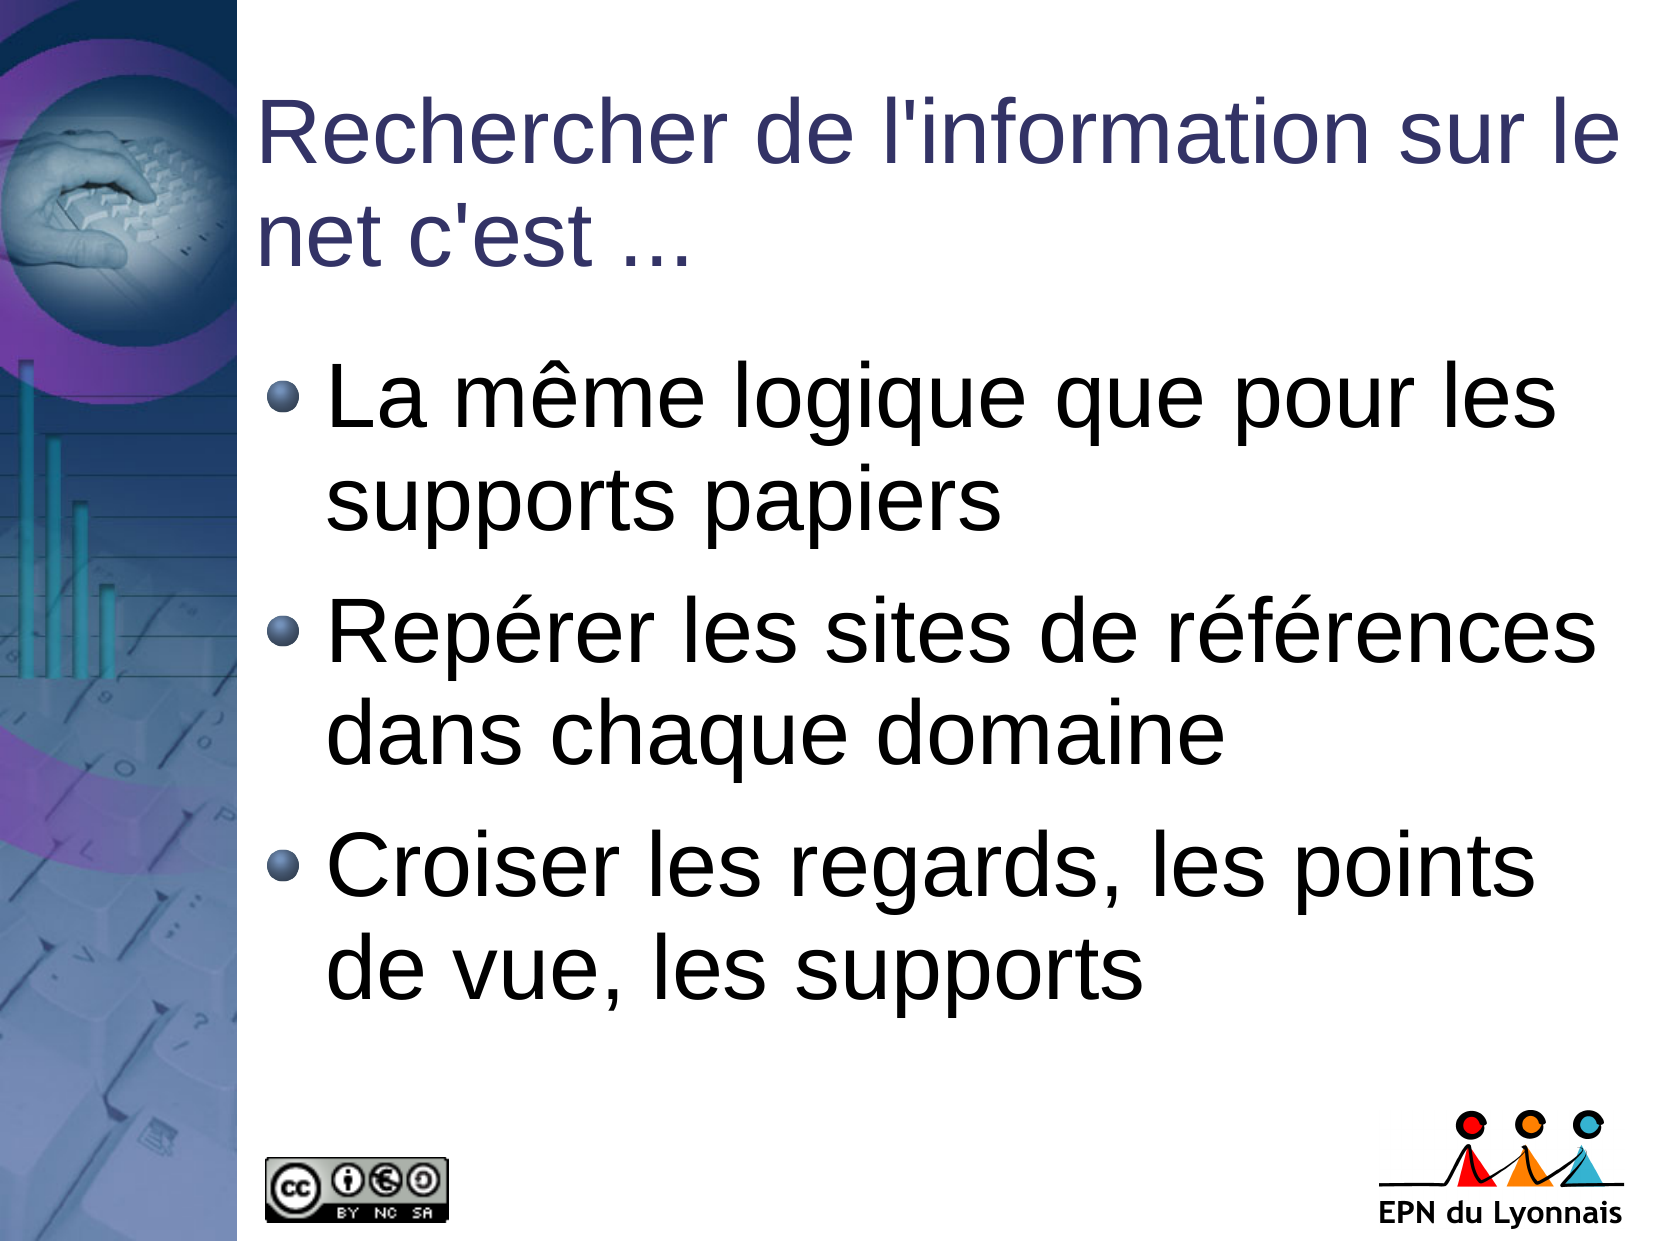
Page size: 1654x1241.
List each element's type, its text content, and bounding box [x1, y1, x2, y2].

list La même logique que pour les supports papiers Repérer les sites de références dans chaque domaine Croiser les regards, les points de vue, les supports [254, 344, 1640, 1112]
picture [1379, 1112, 1625, 1229]
title Rechercher de l'information sur le net c'est ... [254, 80, 1640, 286]
picture [265, 1157, 449, 1223]
picture [0, 0, 237, 1241]
